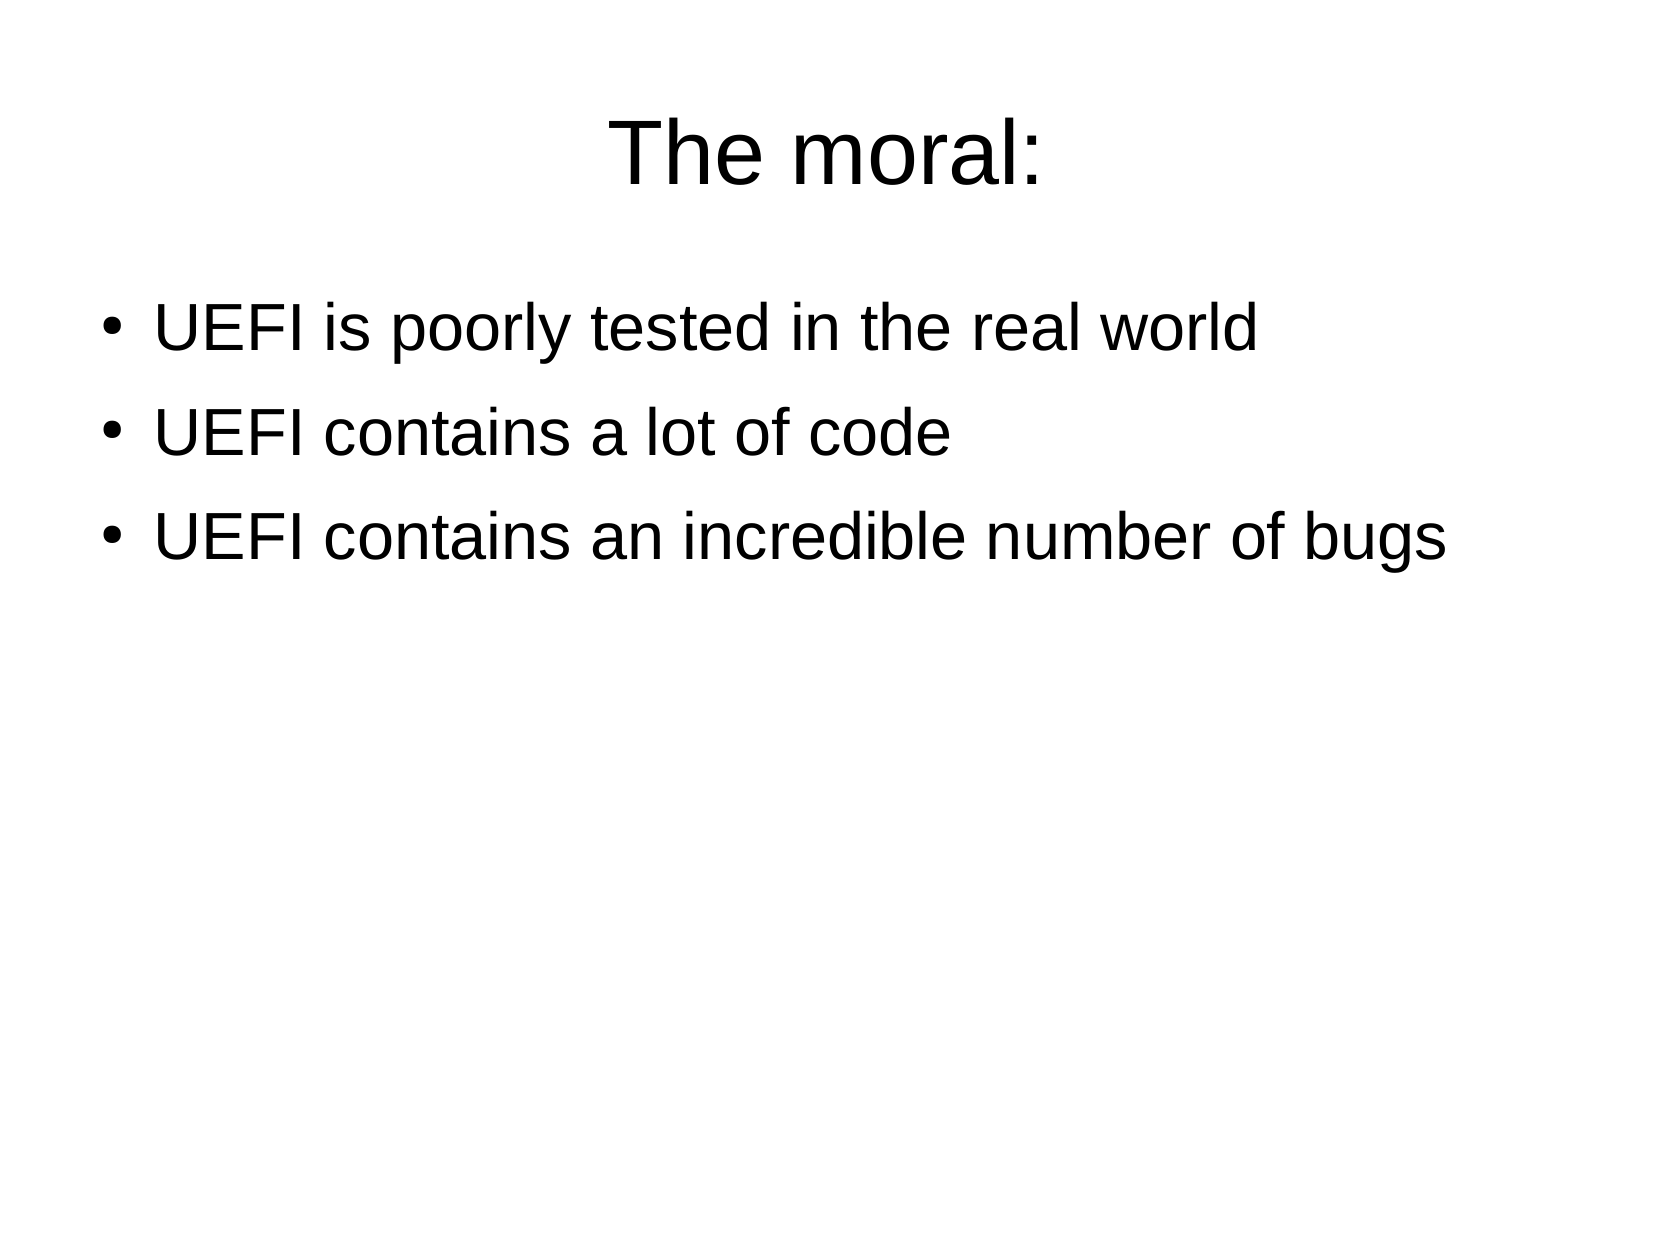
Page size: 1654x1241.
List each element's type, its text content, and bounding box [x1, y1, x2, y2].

title The moral: [82, 49, 1571, 257]
list UEFI is poorly tested in the real world UEFI contains a lot of code UEFI contains an incredible number of bugs [82, 290, 1571, 1109]
